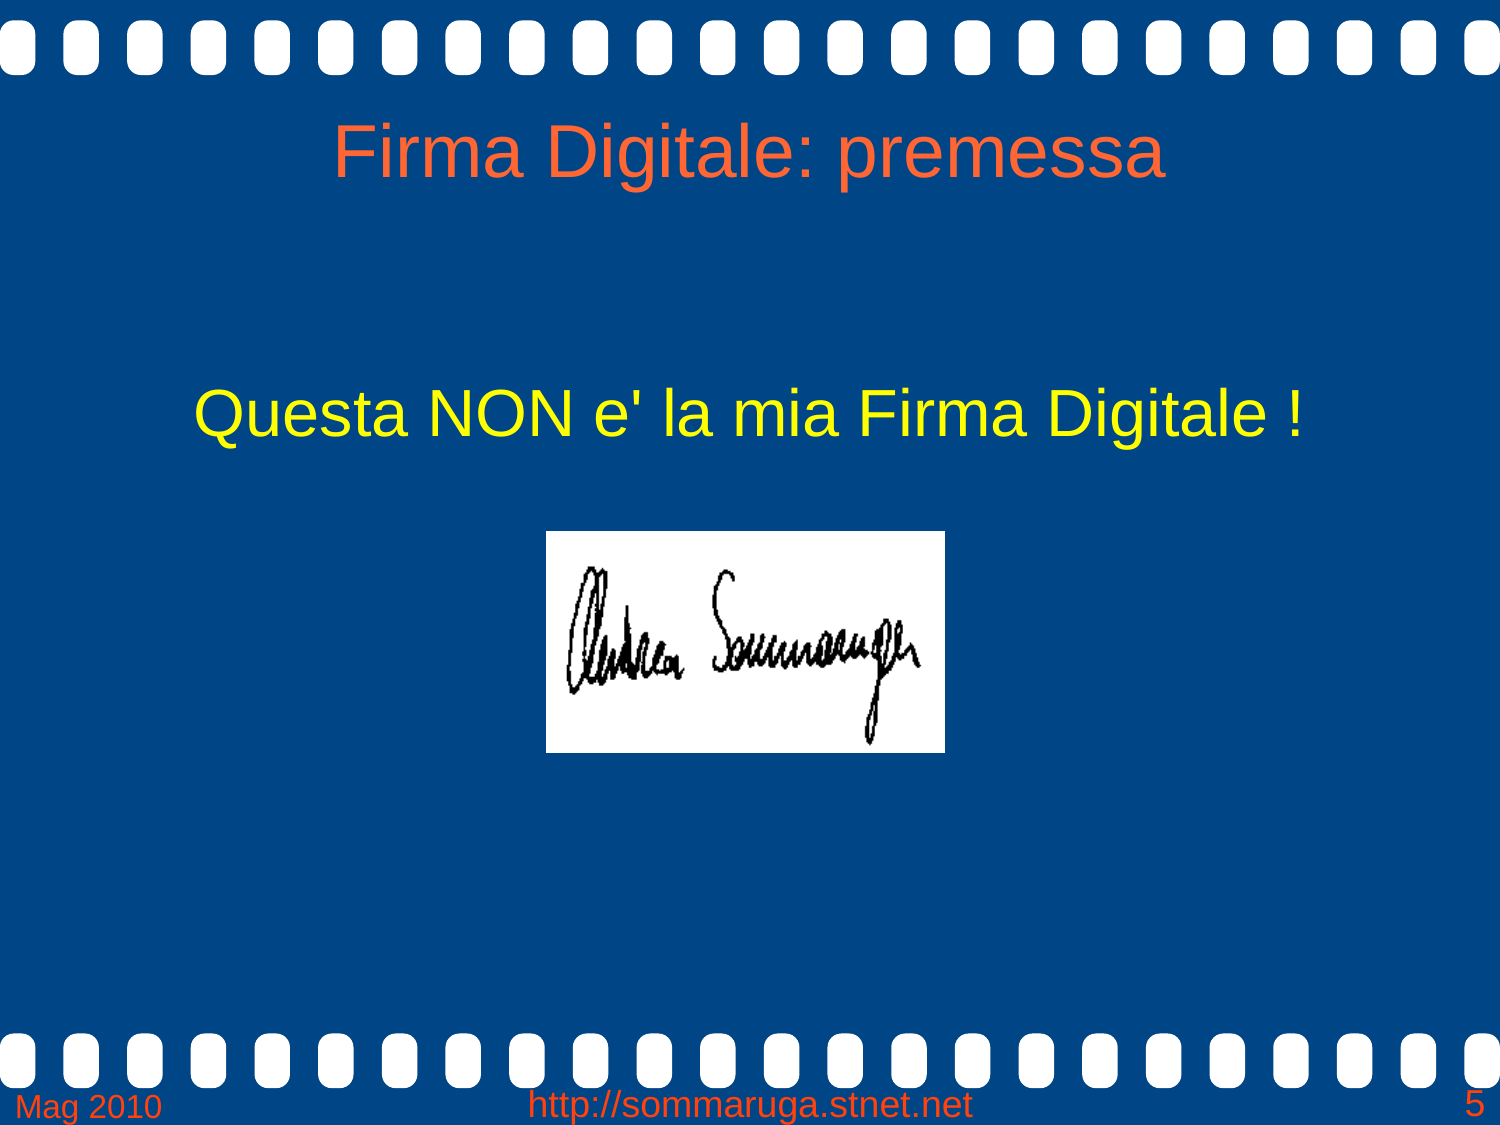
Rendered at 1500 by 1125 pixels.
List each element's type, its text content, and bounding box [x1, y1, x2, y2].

list Questa NON e' la mia Firma Digitale ! [75, 265, 1426, 1021]
title Firma Digitale: premessa [75, 88, 1426, 207]
picture [546, 531, 945, 753]
